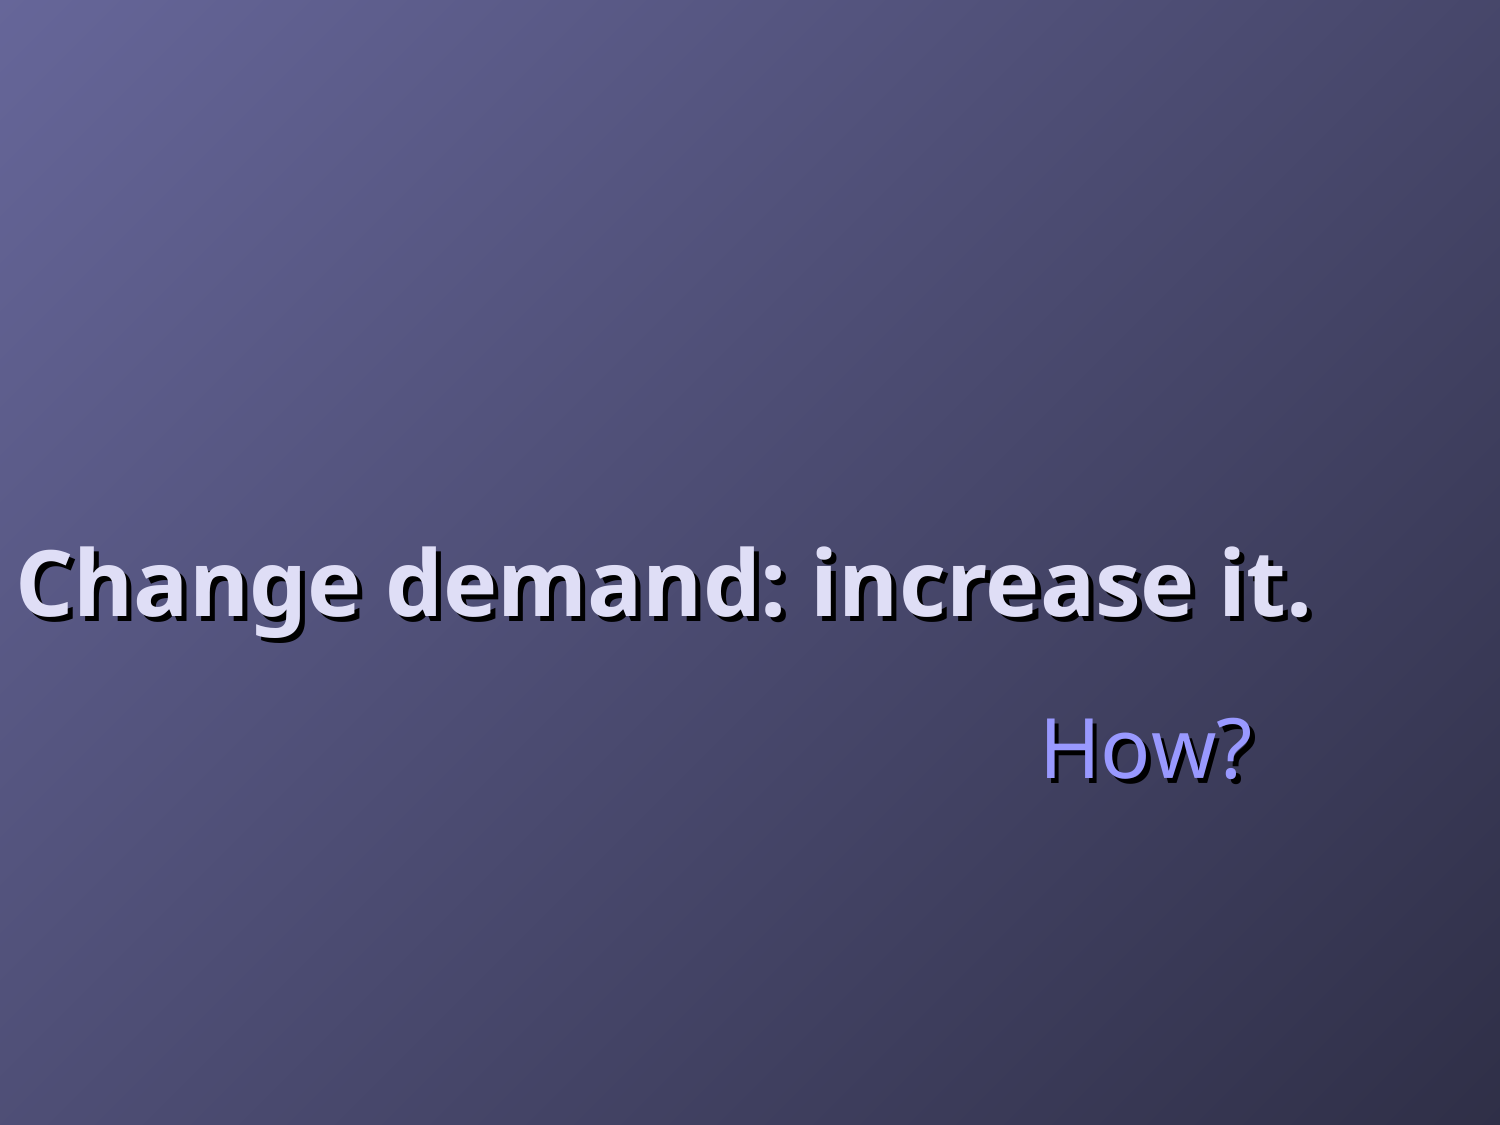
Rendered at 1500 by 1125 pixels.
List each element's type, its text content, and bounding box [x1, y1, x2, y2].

title Change demand: increase it. [0, 487, 1500, 676]
text_box How? [1024, 687, 1268, 803]
